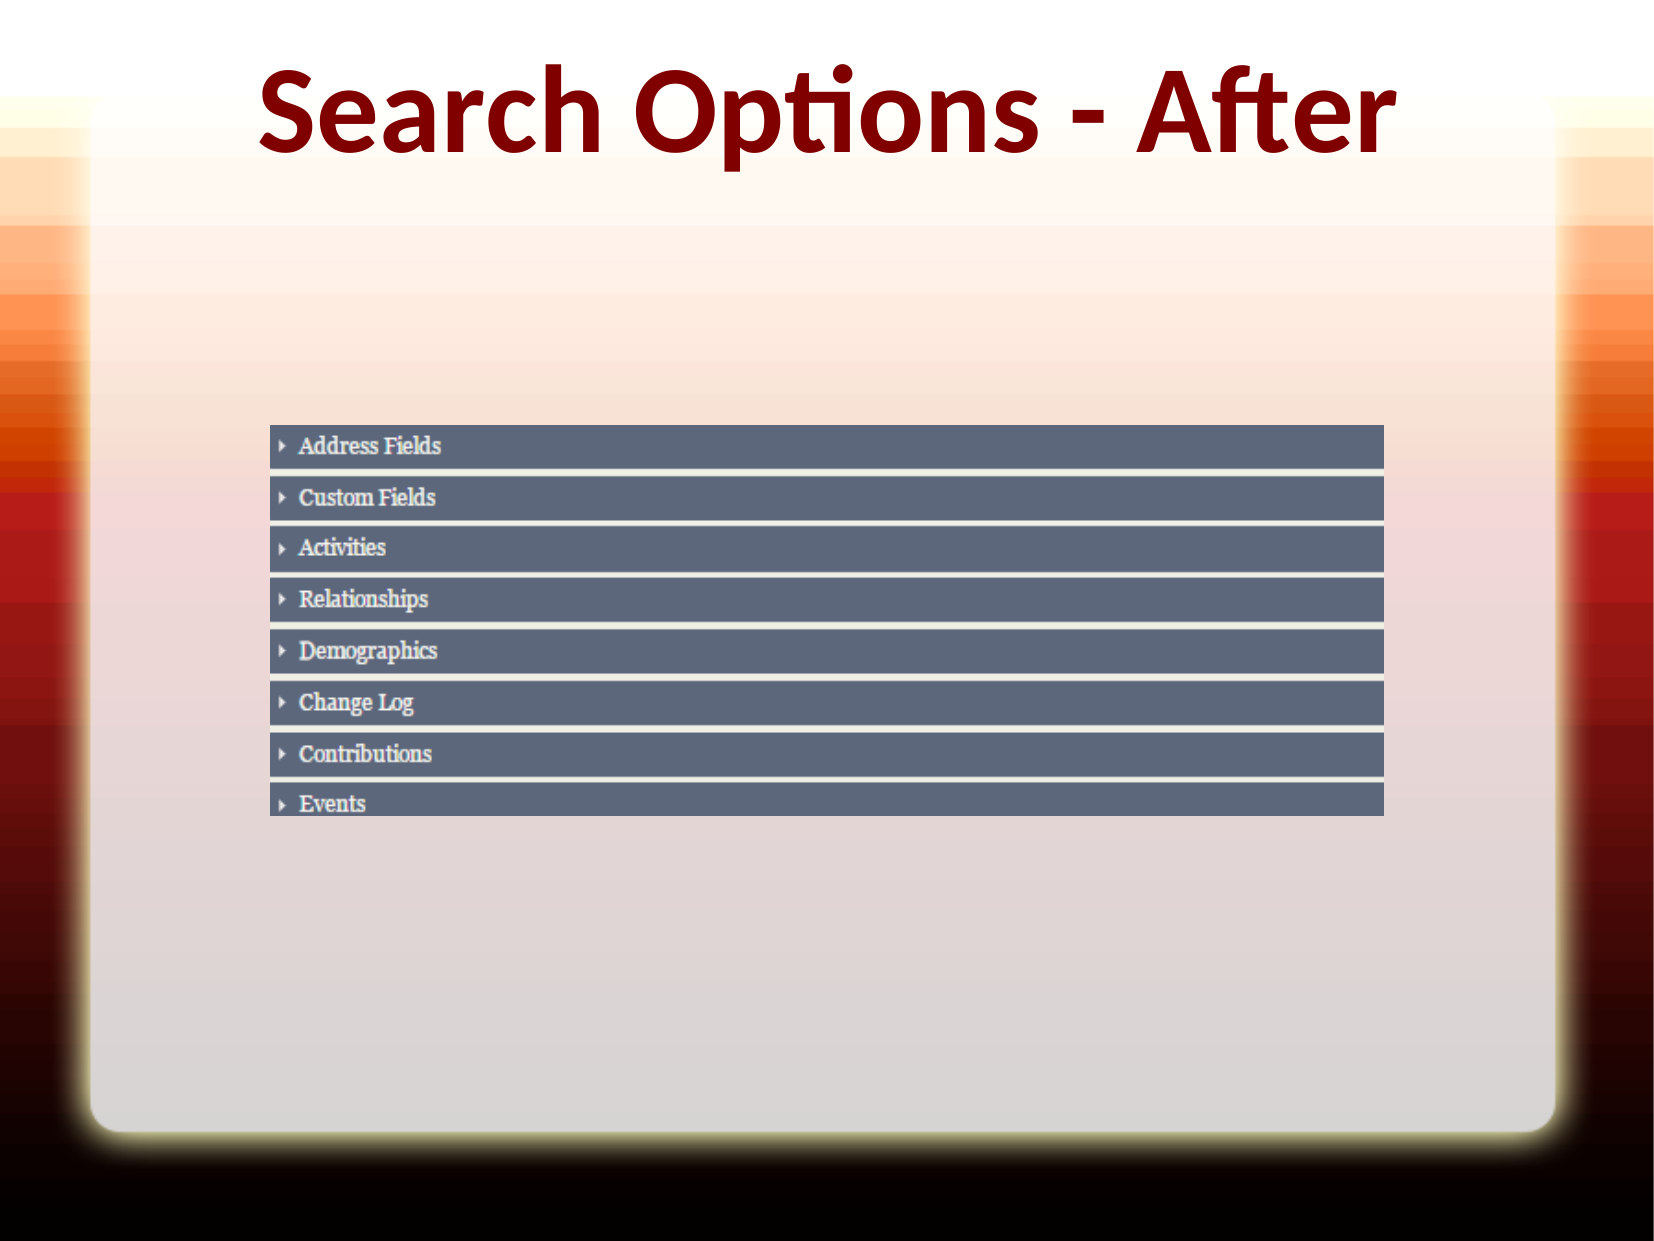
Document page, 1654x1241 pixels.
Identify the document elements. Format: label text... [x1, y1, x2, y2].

picture [0, 0, 1654, 1241]
title Search Options - After [120, 17, 1538, 226]
